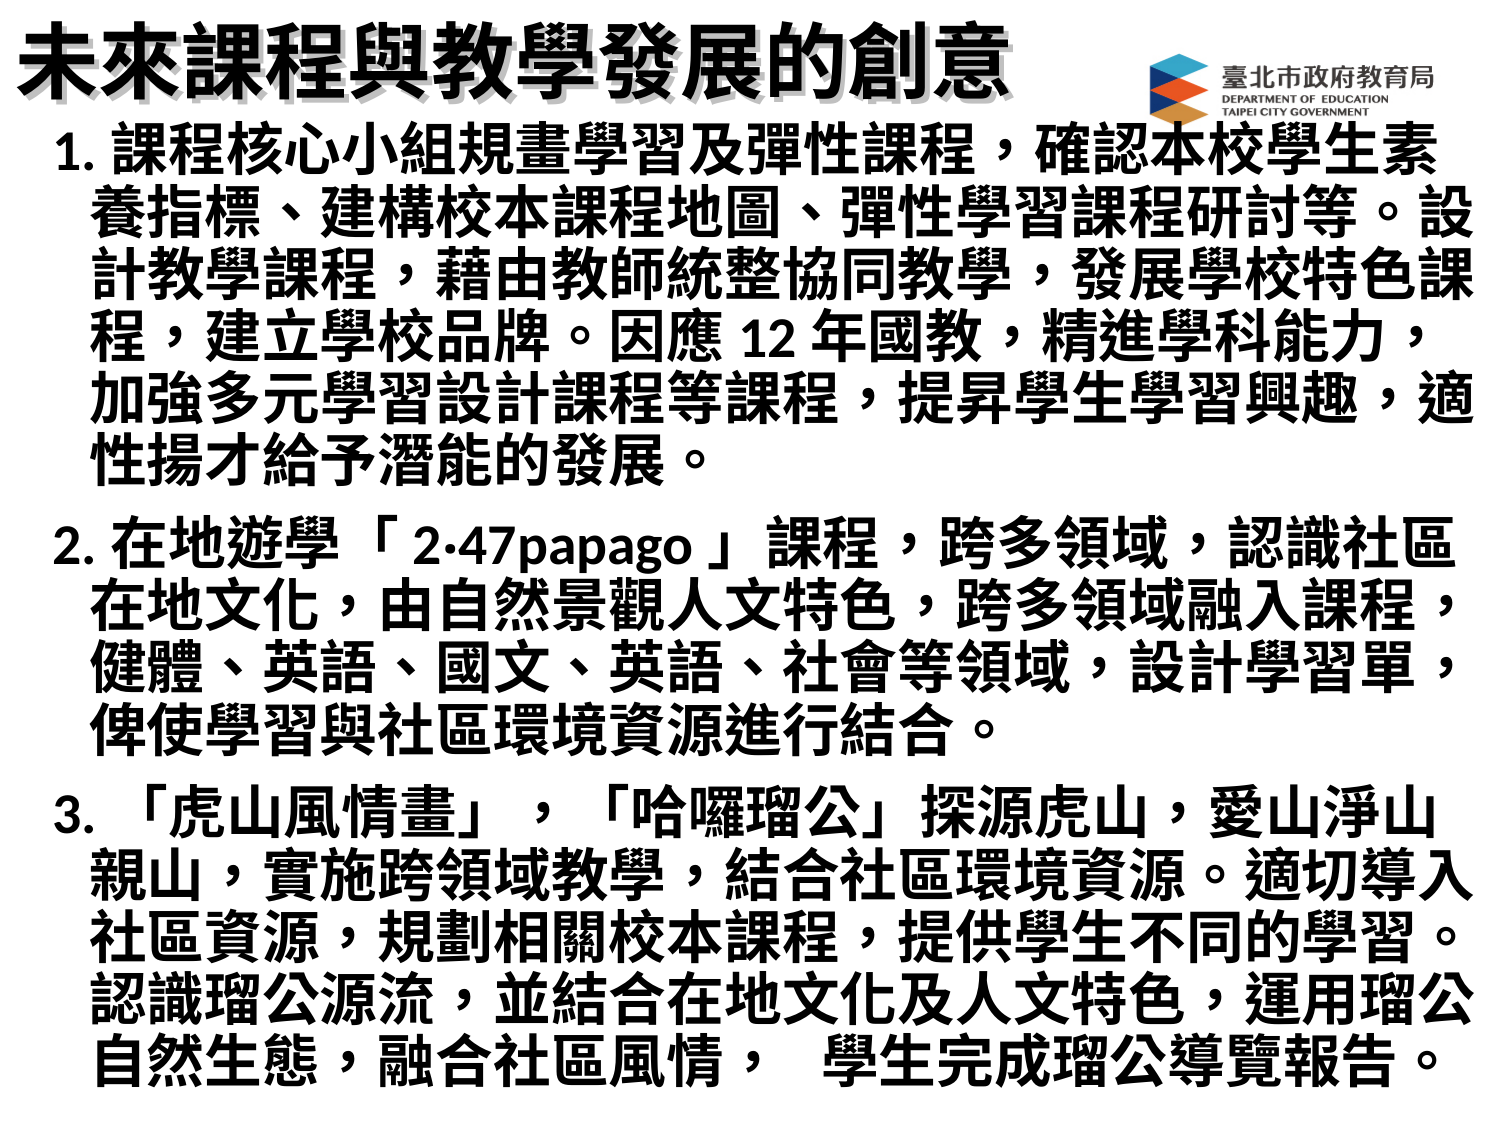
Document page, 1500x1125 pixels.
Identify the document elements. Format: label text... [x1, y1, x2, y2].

list 1.課程核心小組規畫學習及彈性課程，確認本校學生素養指標、建構校本課程地圖、彈性學習課程研討等。設計教學課程，藉由教師統整協同教學，發展學校特色課程，建立學校品牌。因應12年國教，精進學科能力，加強多元學習設計課程等課程，提昇學生學習興趣，適性揚才給予潛能的發展。 2.在地遊學「2‧47papago」課程，跨多領域，認識社區在地文化，由自然景觀人文特色，跨多領域融入課程，健體、英語、國文、英語、社會等領域，設計學習單，俾使學習與社區環境資源進行結合。 3.「虎山風情畫」，「哈囉瑠公」探源虎山，愛山淨山親山，實施跨領域教學，結合社區環境資源。適切導入社區資源，規劃相關校本課程，提供學生不同的學習。 認識瑠公源流，並結合在地文化及人文特色，運用瑠公自然生態，融合社區風情， 學生完成瑠公導覽報告。 [0, 117, 1500, 1125]
text_box 未來課程與教學發展的創意 [0, 2, 1500, 117]
